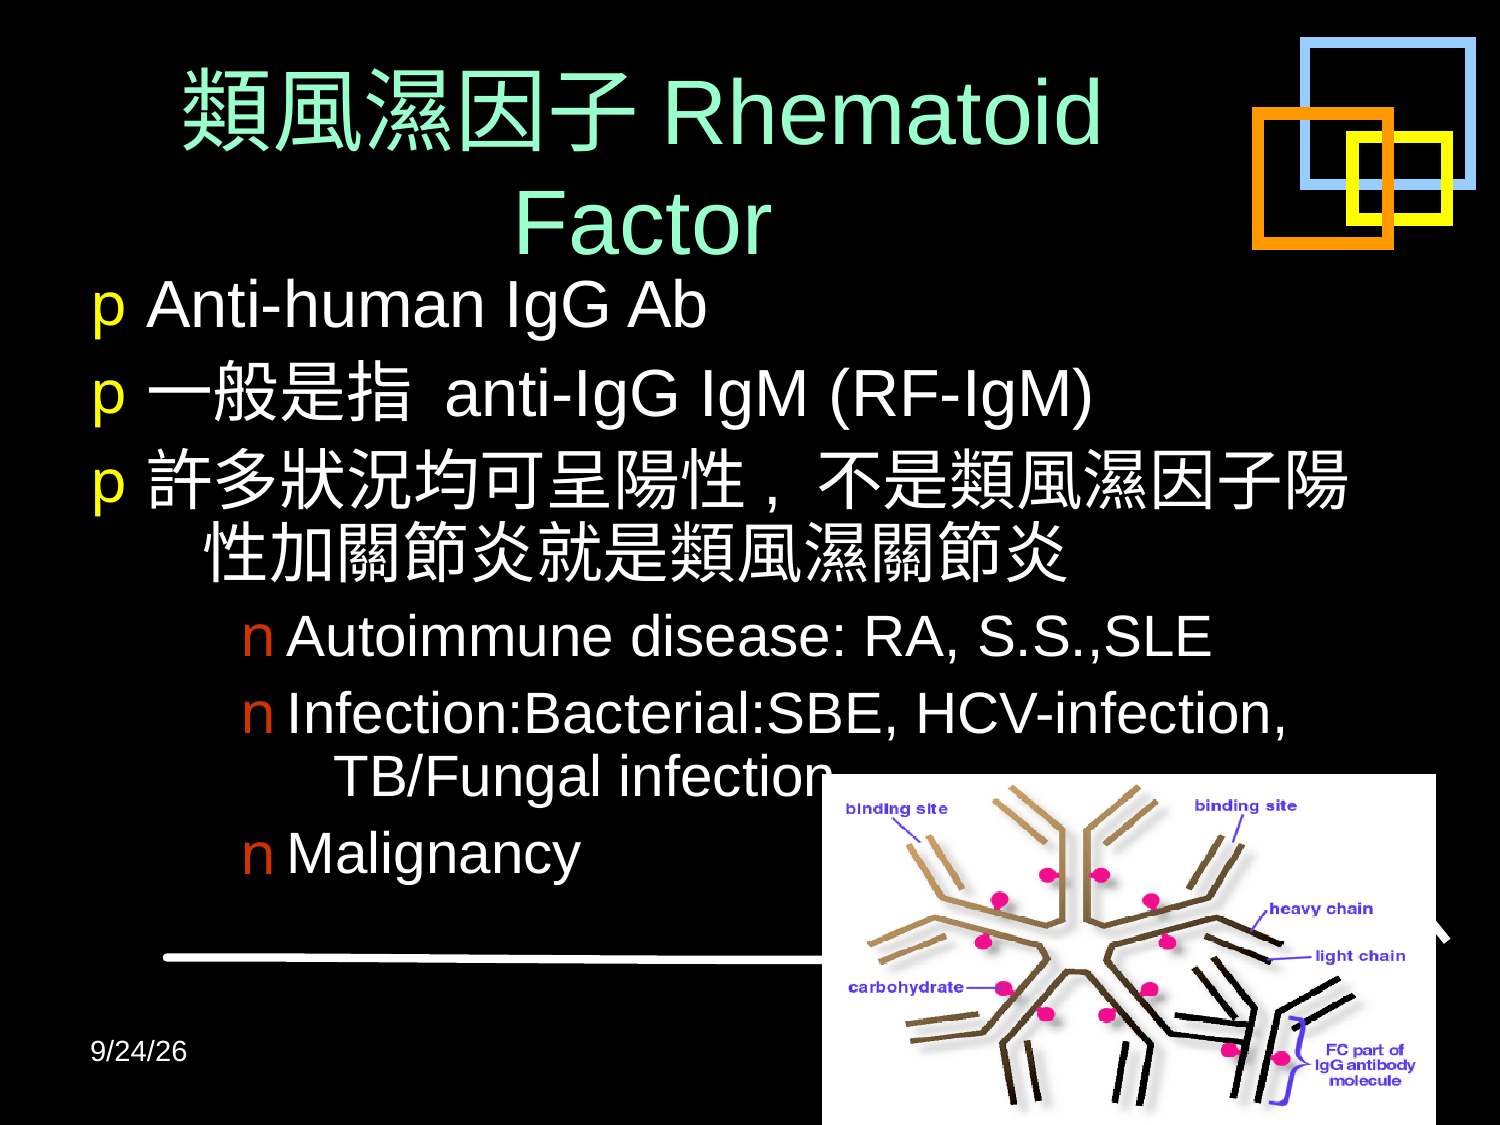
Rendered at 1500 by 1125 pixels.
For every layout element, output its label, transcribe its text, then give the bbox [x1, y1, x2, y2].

picture [822, 774, 1436, 1125]
list Anti-human IgG Ab 一般是指 anti-IgG IgM (RF-IgM) 許多狀況均可呈陽性, 不是類風濕因子陽性加關節炎就是類風濕關節炎 Autoimmune disease: RA, S.S.,SLE Infection:Bacterial:SBE, HCV-infection, TB/Fungal infection Malignancy [75, 262, 1426, 1005]
text_box [75, 1024, 426, 1103]
title 類風濕因子Rhematoid Factor [75, 45, 1211, 233]
